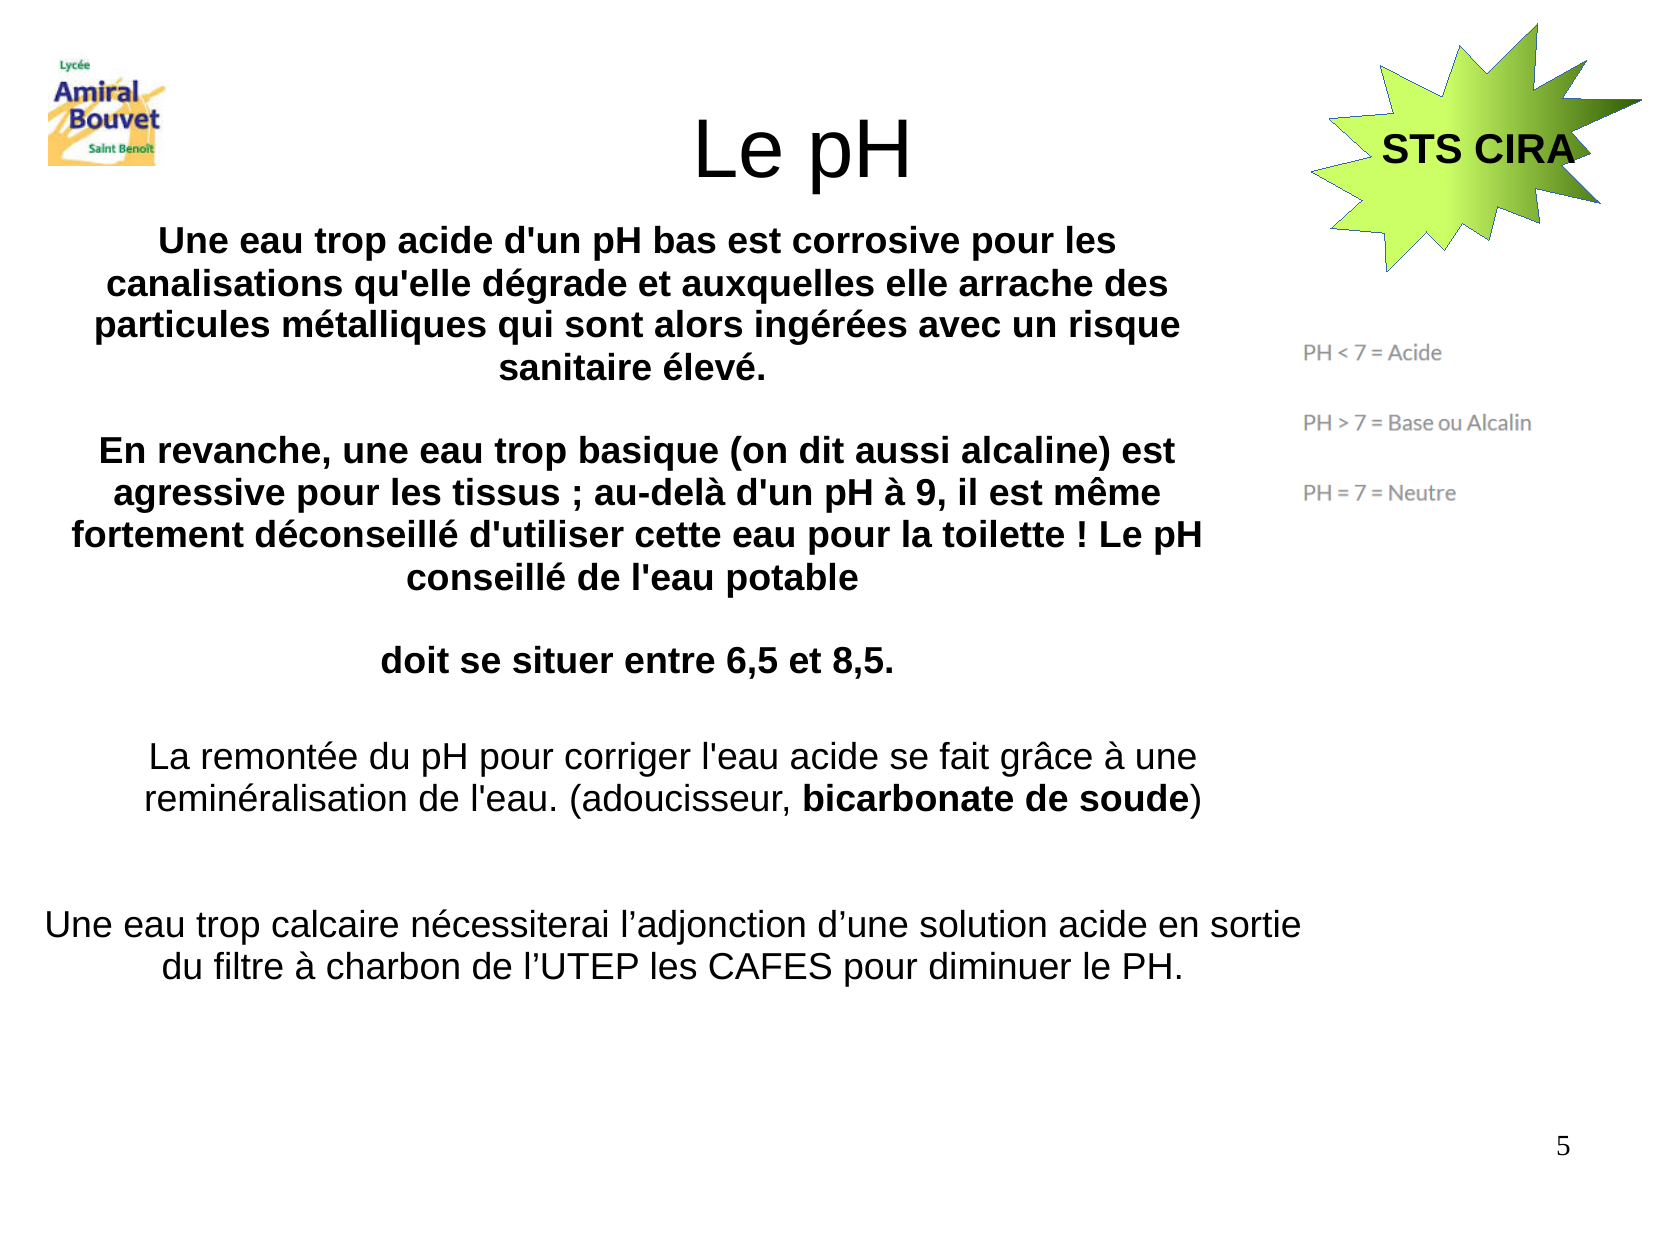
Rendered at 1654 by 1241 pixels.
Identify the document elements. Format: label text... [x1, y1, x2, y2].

picture [1287, 329, 1551, 532]
text_box Une eau trop acide d'un pH bas est corrosive pour les canalisations qu'elle dégrade et auxquelles elle arrache des particules métalliques qui sont alors ingérées avec un risque sanitaire élevé. En revanche, une eau trop basique (on dit aussi alcaline) est agressive pour les tissus ; au-delà d'un pH à 9, il est même fortement déconseillé d'utiliser cette eau pour la toilette ! Le pH conseillé de l'eau potable doit se situer entre 6,5 et 8,5. [35, 212, 1241, 690]
text_box STS CIRA [1311, 23, 1642, 272]
text_box La remontée du pH pour corriger l'eau acide se fait grâce à une reminéralisation de l'eau. (adoucisseur, bicarbonate de soude) Une eau trop calcaire nécessiterai l’adjonction d’une solution acide en sortie du filtre à charbon de l’UTEP les CAFES pour diminuer le PH. [0, 727, 1347, 995]
text_box Le pH [354, 94, 1252, 203]
picture [48, 48, 166, 166]
